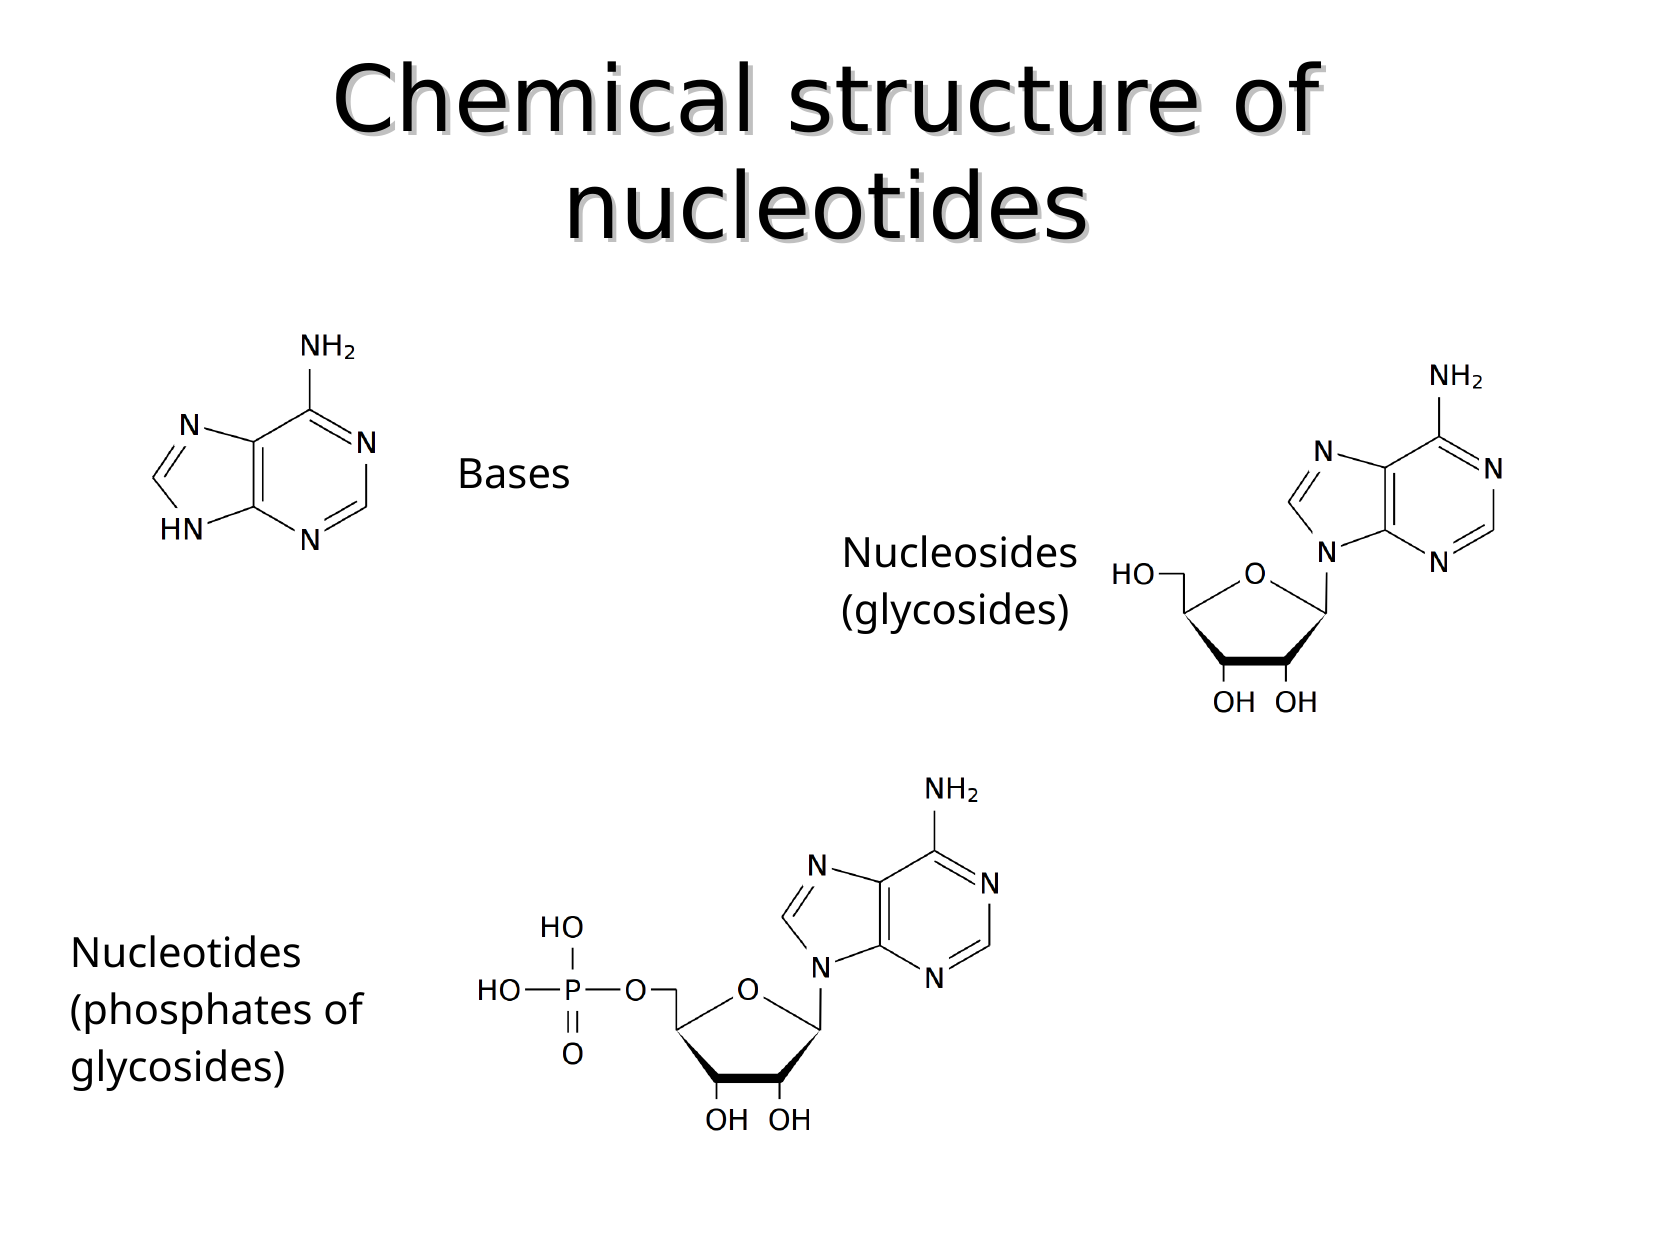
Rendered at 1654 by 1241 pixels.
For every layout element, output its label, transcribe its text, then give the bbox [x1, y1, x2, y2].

text_box Nucleosides (glycosides) [826, 515, 1097, 632]
picture [147, 324, 381, 562]
text_box Nucleotides (phosphates of glycosides) [55, 915, 414, 1056]
picture [472, 767, 1004, 1141]
picture [1107, 354, 1508, 723]
text_box Bases [442, 436, 593, 502]
title Chemical structure of nucleotides [82, 45, 1571, 261]
